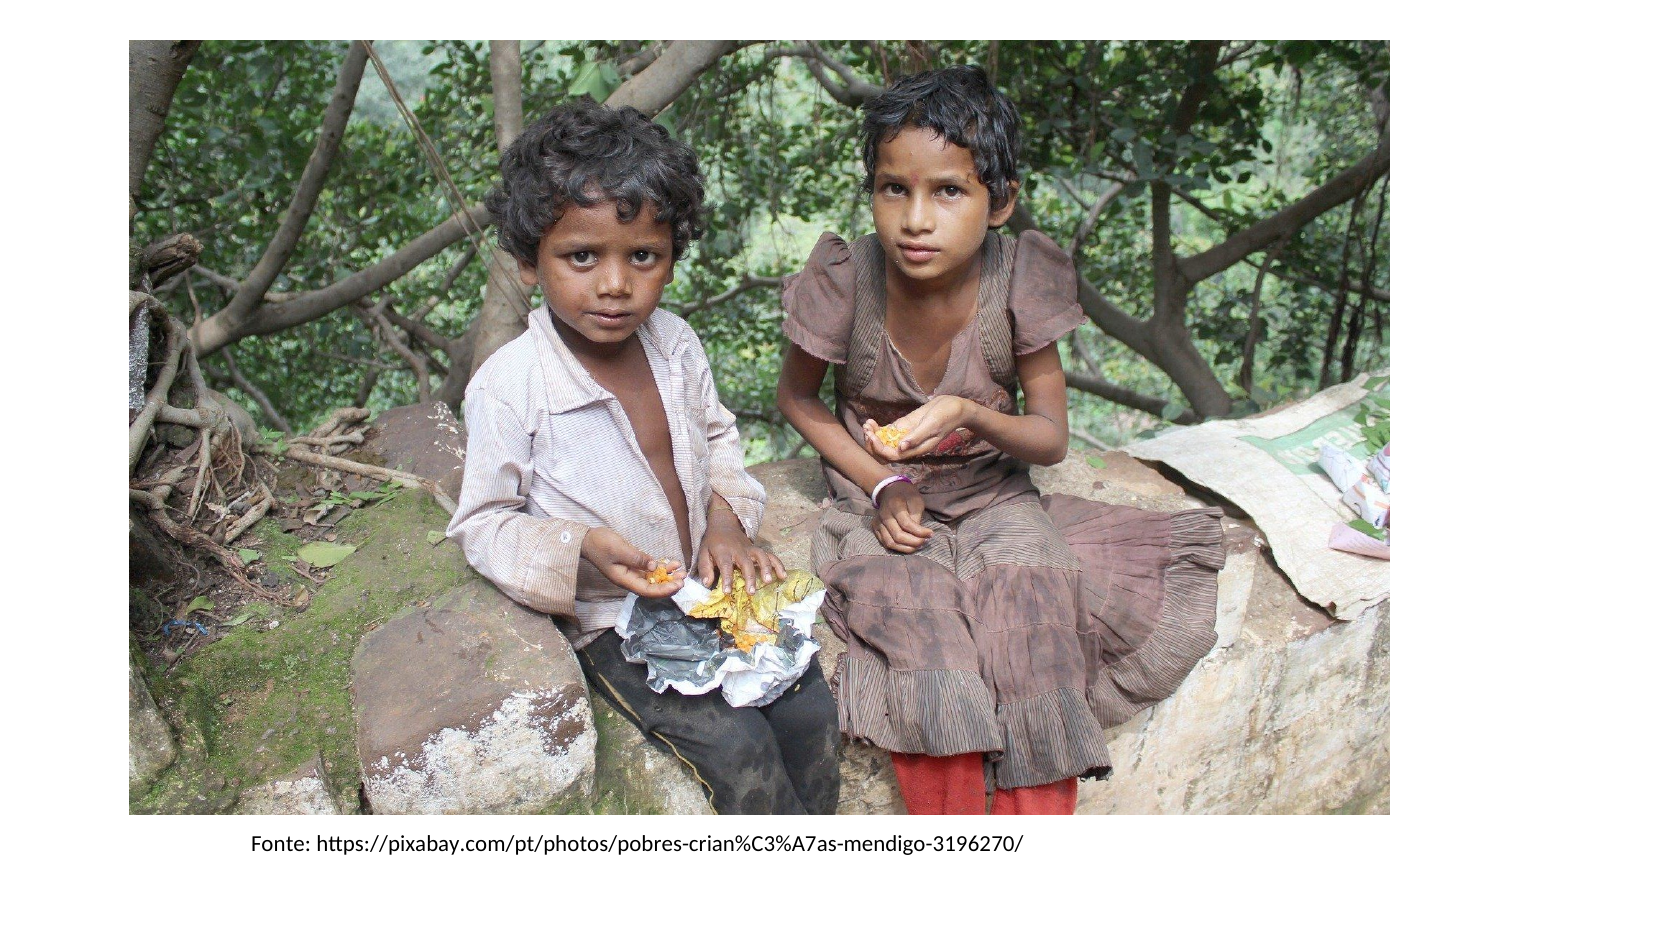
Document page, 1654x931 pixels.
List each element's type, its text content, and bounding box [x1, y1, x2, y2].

picture [129, 40, 1390, 815]
text_box Fonte: https://pixabay.com/pt/photos/pobres-crian%C3%A7as-mendigo-3196270/ [236, 826, 1276, 869]
